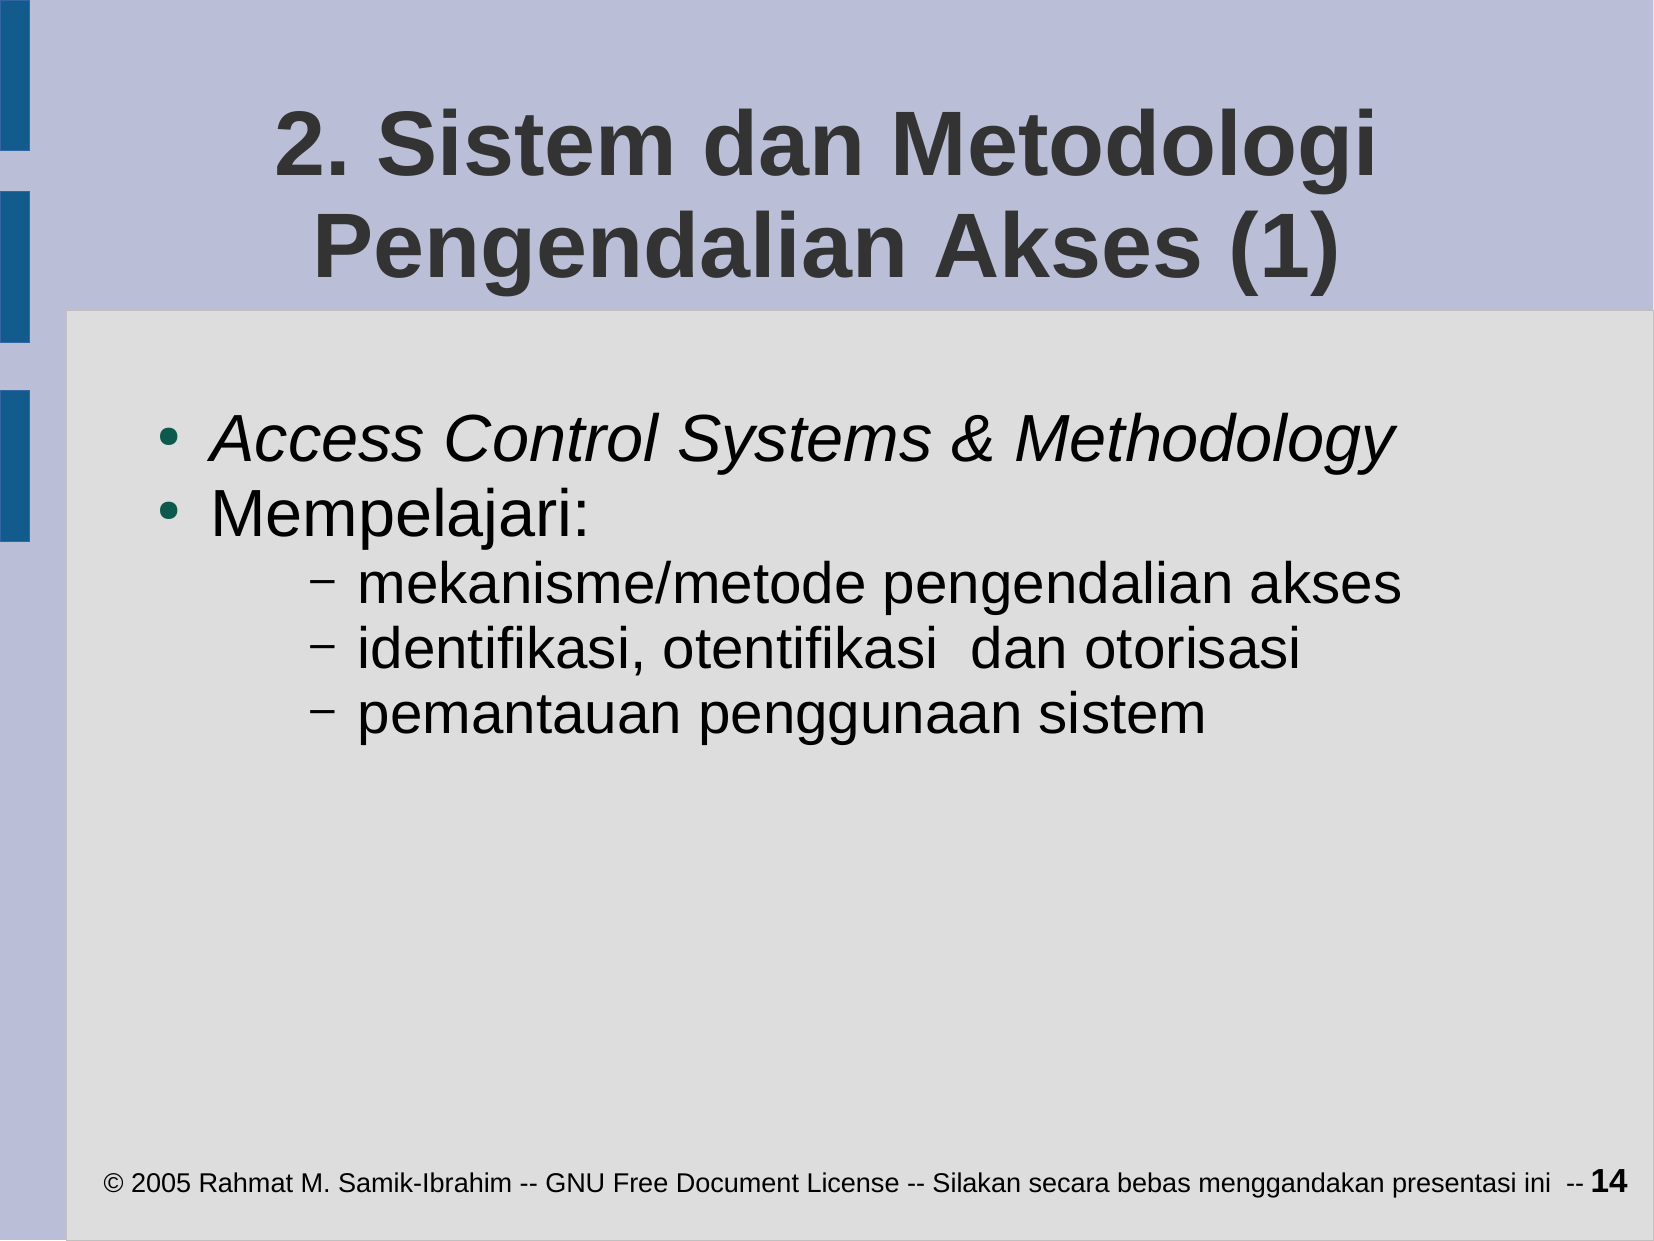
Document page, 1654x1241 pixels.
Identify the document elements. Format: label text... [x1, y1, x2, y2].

list Access Control Systems & Methodology Mempelajari: mekanisme/metode pengendalian akses identifikasi, otentifikasi dan otorisasi pemantauan penggunaan sistem [121, 400, 1534, 970]
title 2. Sistem dan Metodologi Pengendalian Akses (1) [121, 91, 1534, 299]
